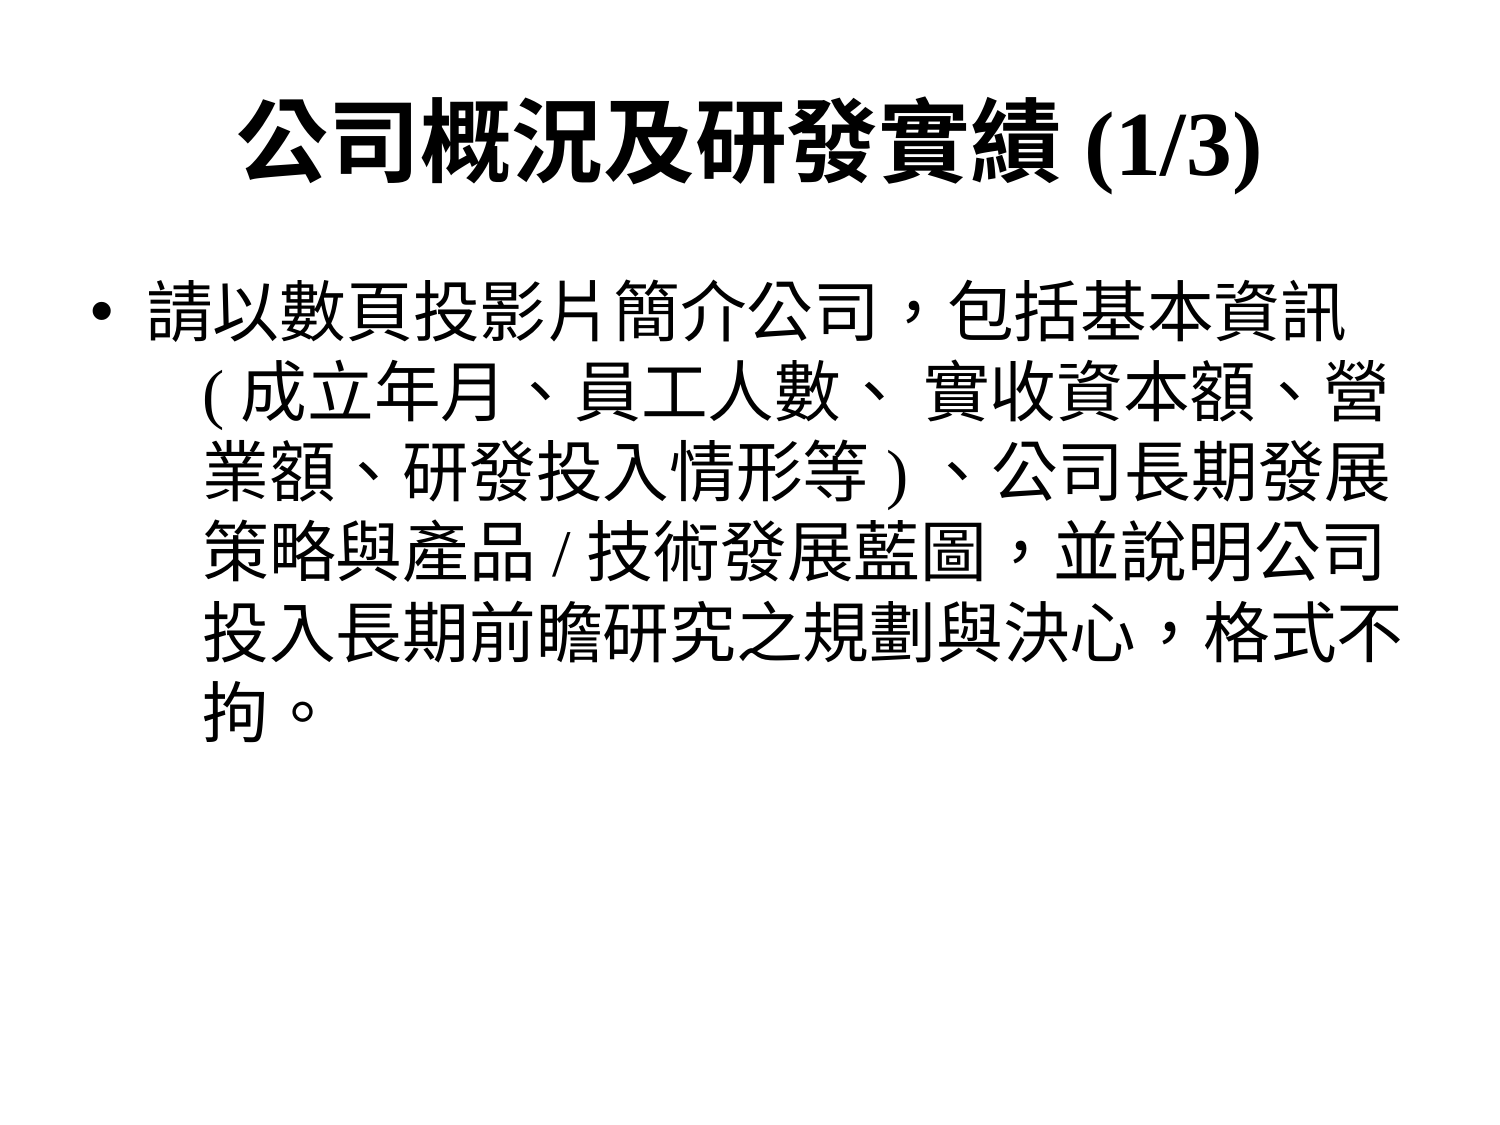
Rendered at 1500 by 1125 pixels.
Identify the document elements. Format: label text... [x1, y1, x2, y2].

title 公司概況及研發實績(1/3) [75, 45, 1426, 233]
list 請以數頁投影片簡介公司，包括基本資訊(成立年月、員工人數、 實收資本額、營業額、研發投入情形等)、公司長期發展策略與產品/技術發展藍圖，並說明公司投入長期前瞻研究之規劃與決心，格式不拘。 [75, 262, 1426, 1005]
